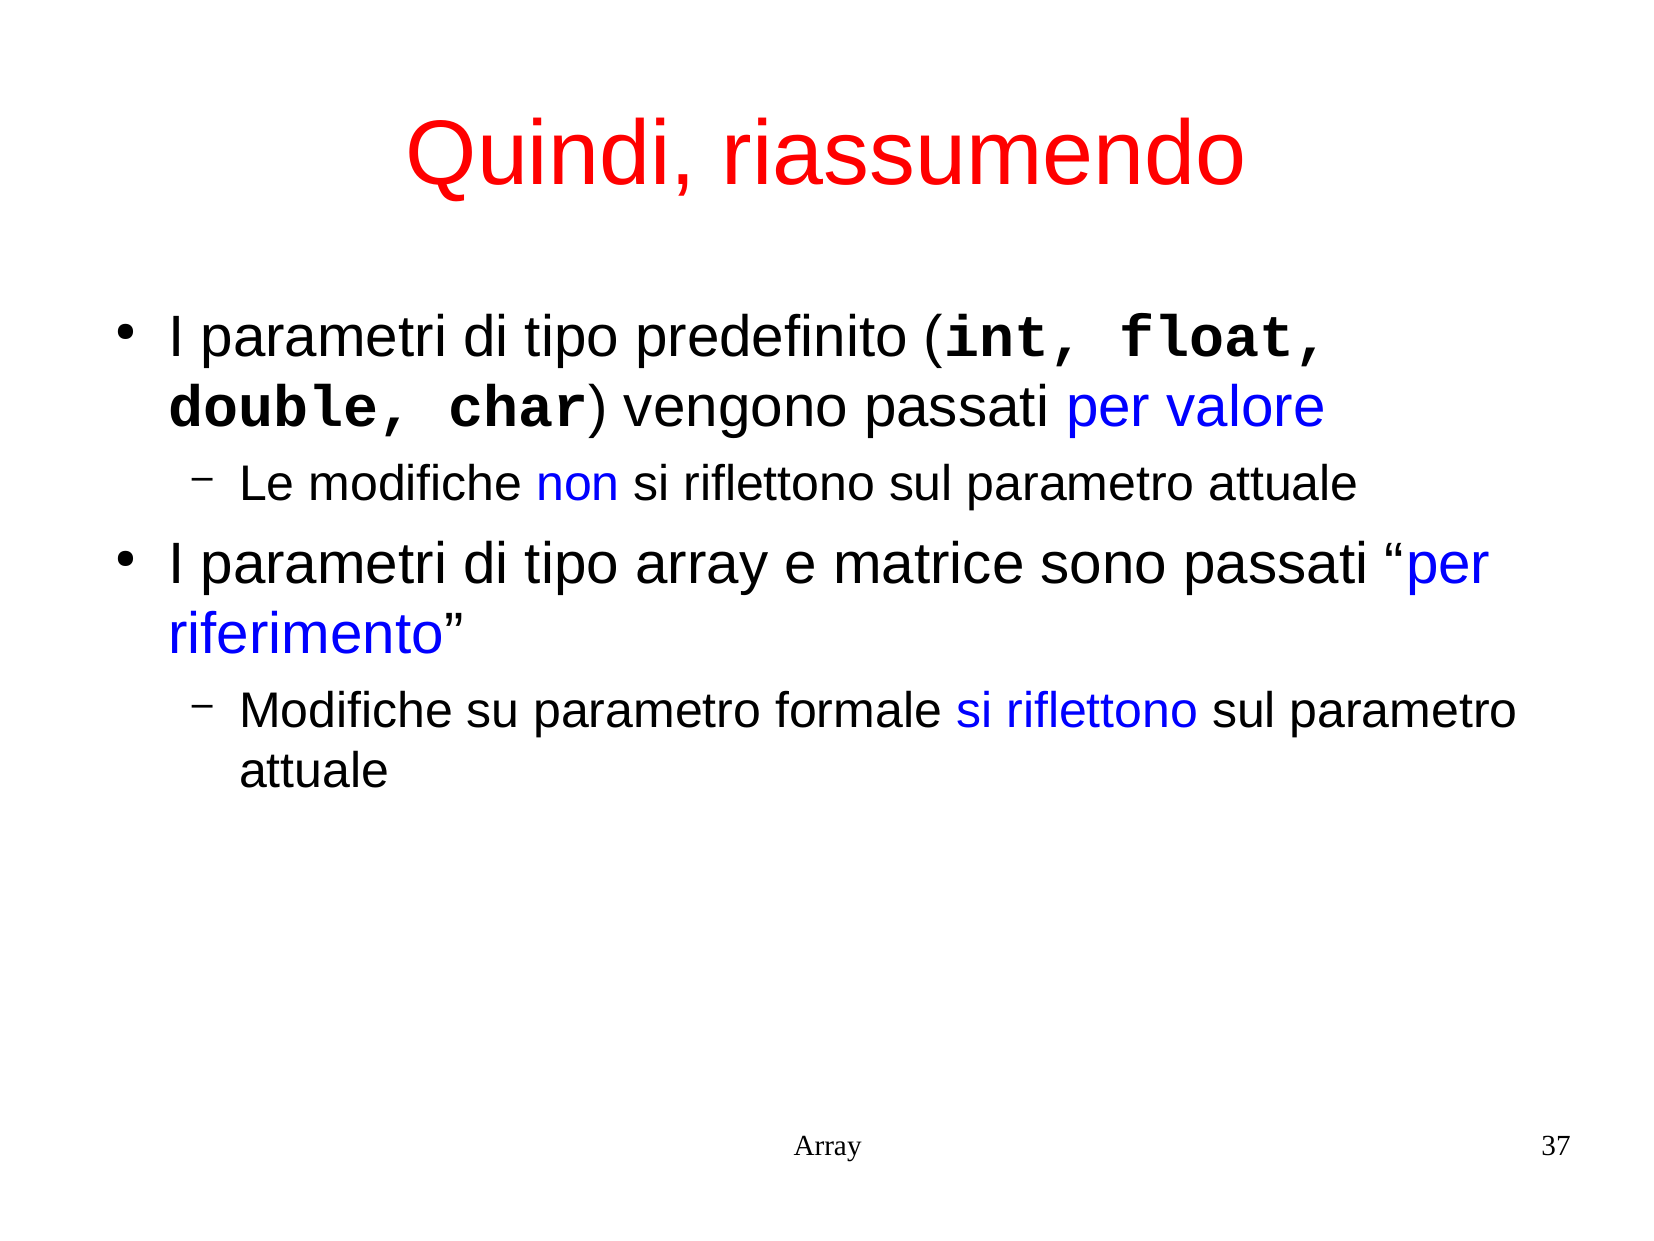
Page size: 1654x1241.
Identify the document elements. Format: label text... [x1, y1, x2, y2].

title Quindi, riassumendo [82, 49, 1571, 257]
list I parametri di tipo predefinito (int, float, double, char) vengono passati per valore Le modifiche non si riflettono sul parametro attuale I parametri di tipo array e matrice sono passati “per riferimento” Modifiche su parametro formale si riflettono sul parametro attuale [82, 290, 1571, 1109]
